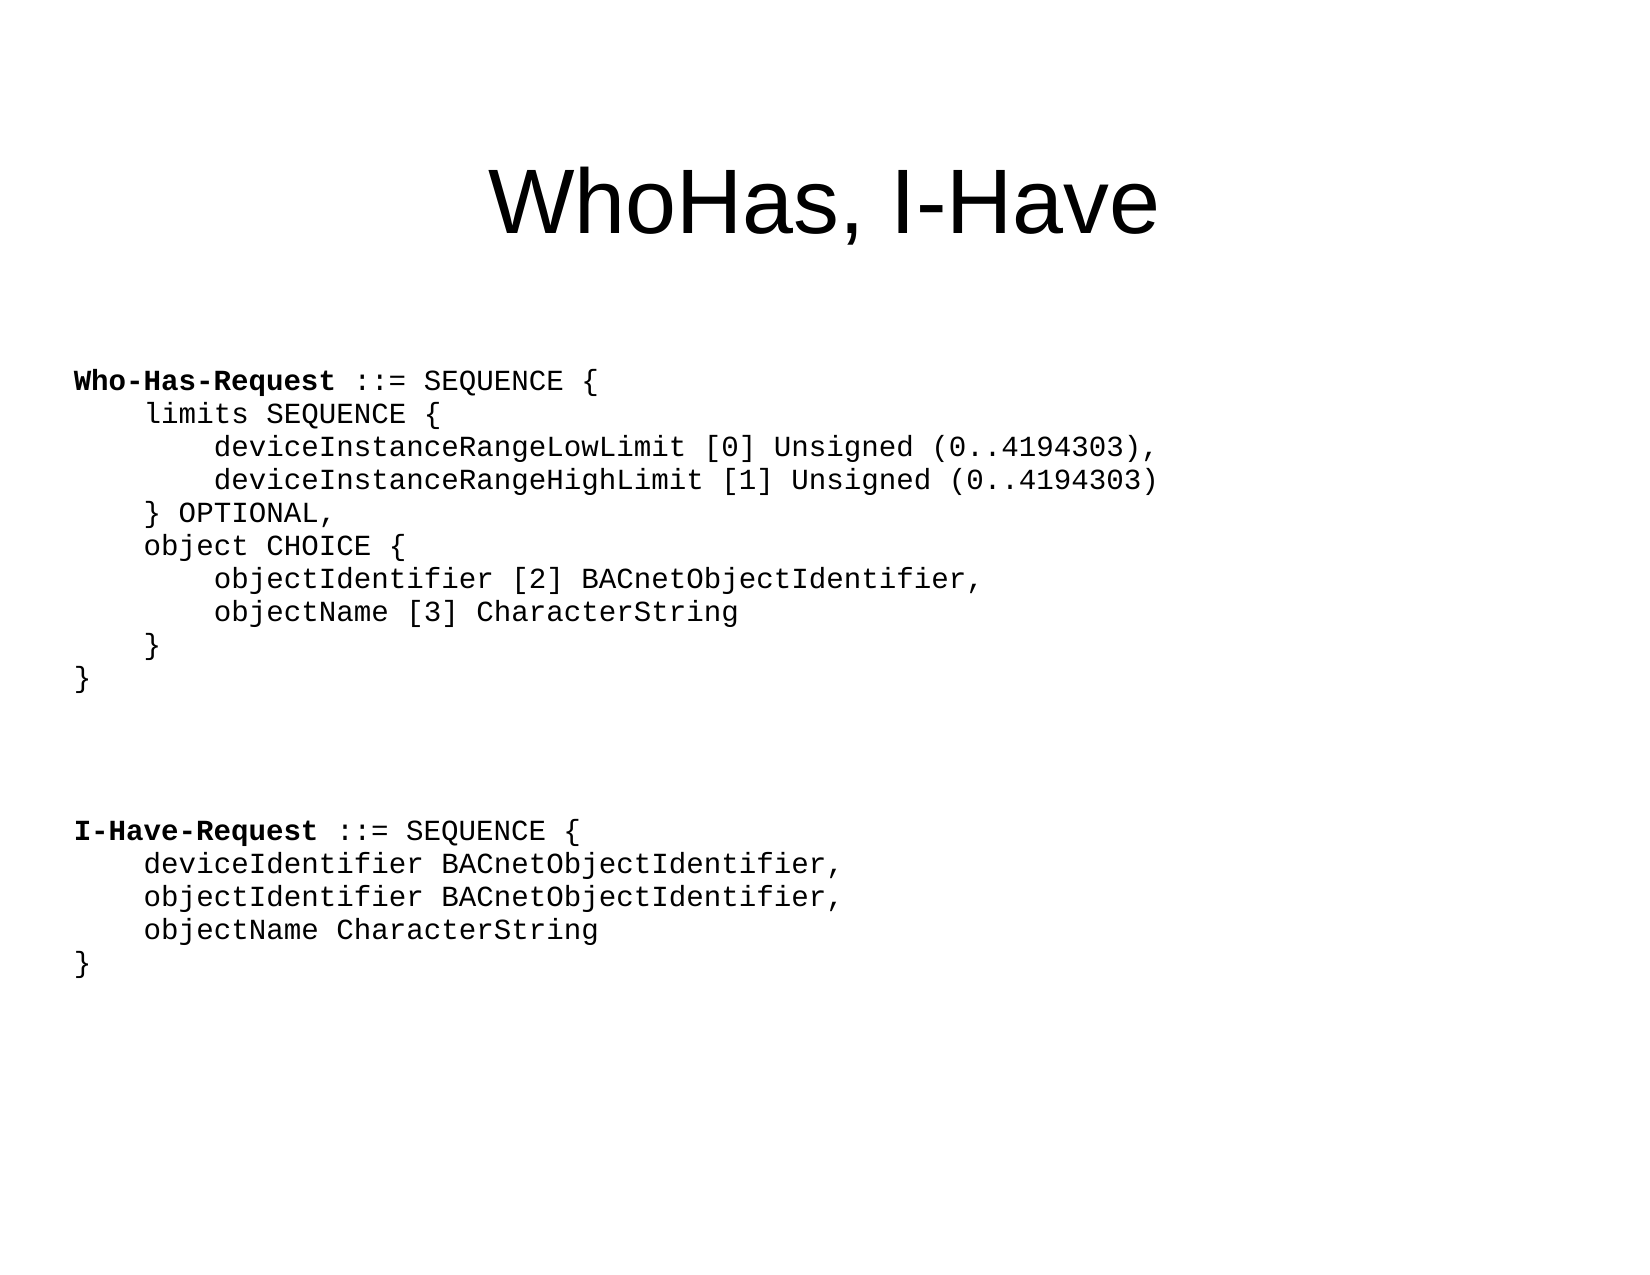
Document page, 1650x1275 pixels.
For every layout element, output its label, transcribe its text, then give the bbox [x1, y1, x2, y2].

text_box I-Have-Request ::= SEQUENCE { deviceIdentifier BACnetObjectIdentifier, objectIdentifier BACnetObjectIdentifier, objectName CharacterString } [59, 809, 1591, 983]
text_box Who-Has-Request ::= SEQUENCE { limits SEQUENCE { deviceInstanceRangeLowLimit [0] Unsigned (0..4194303), deviceInstanceRangeHighLimit [1] Unsigned (0..4194303) } OPTIONAL, object CHOICE { objectIdentifier [2] BACnetObjectIdentifier, objectName [3] CharacterString } } [59, 359, 1591, 689]
title WhoHas, I-Have [135, 105, 1515, 299]
